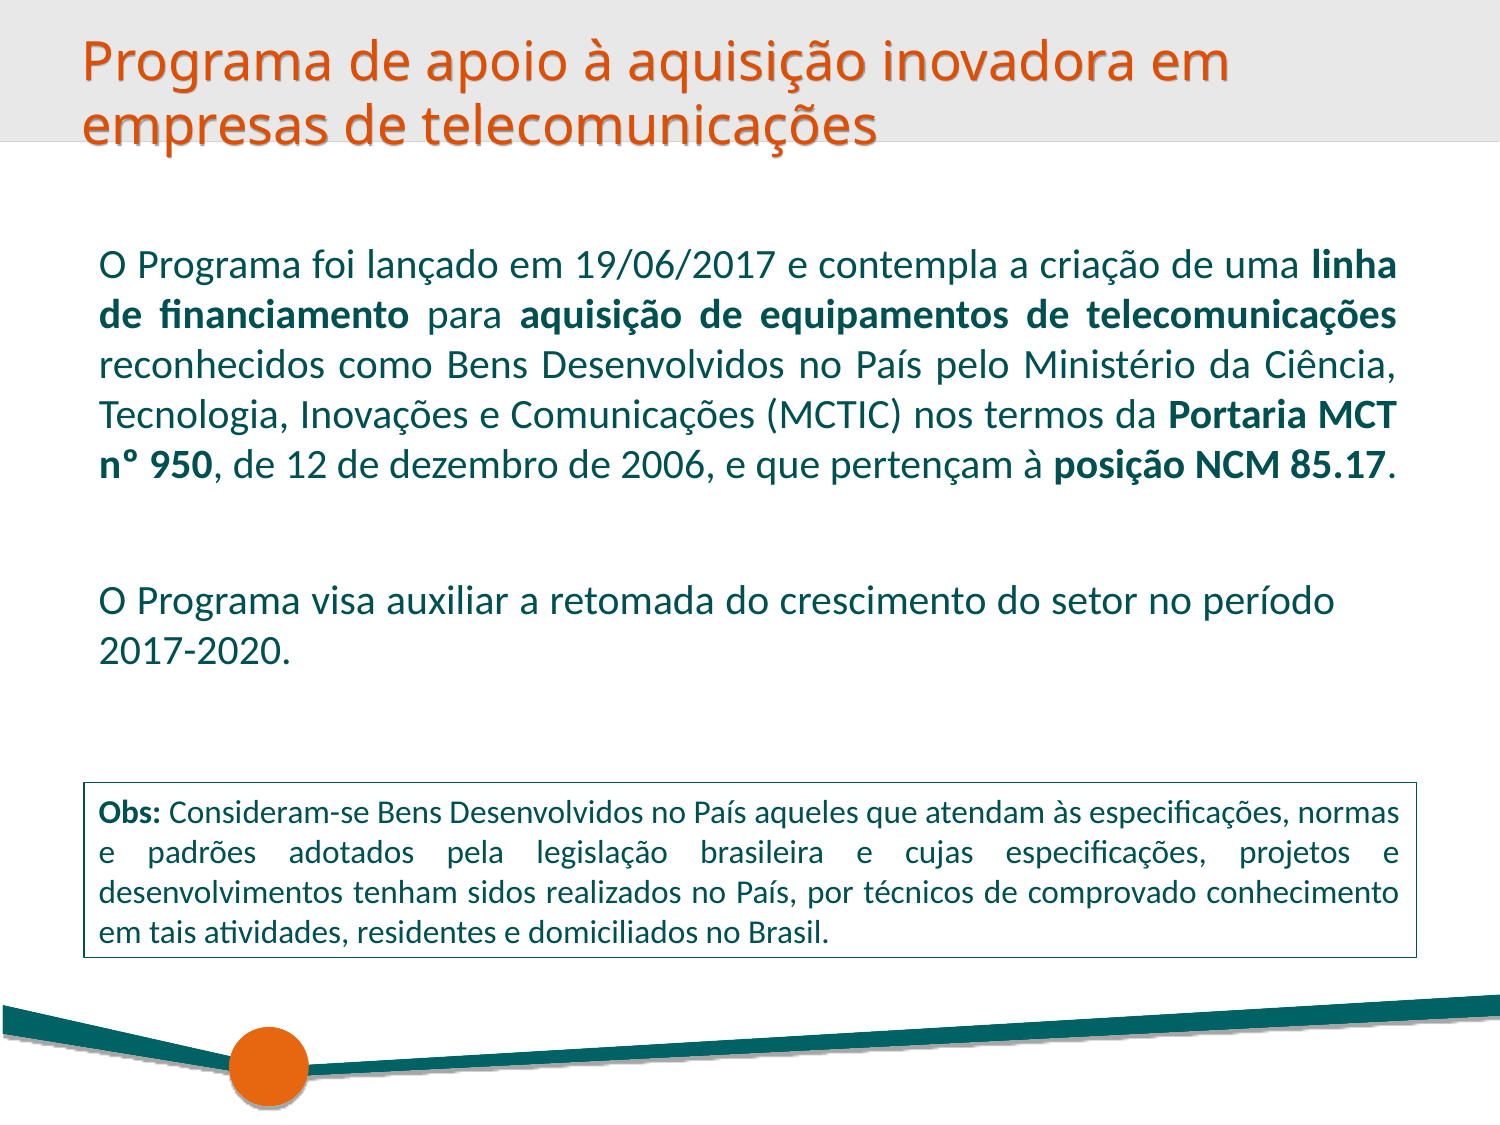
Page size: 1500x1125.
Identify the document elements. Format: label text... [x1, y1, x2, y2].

title Programa de apoio à aquisição inovadora em empresas de telecomunicações [66, 18, 1417, 141]
text_box O Programa visa auxiliar a retomada do crescimento do setor no período 2017-2020. [84, 565, 1416, 680]
text_box Obs: Consideram-se Bens Desenvolvidos no País aqueles que atendam às especificações, normas e padrões adotados pela legislação brasileira e cujas especificações, projetos e desenvolvimentos tenham sidos realizados no País, por técnicos de comprovado conhecimento em tais atividades, residentes e domiciliados no Brasil. [84, 782, 1416, 957]
text_box O Programa foi lançado em 19/06/2017 e contempla a criação de uma linha de financiamento para aquisição de equipamentos de telecomunicações reconhecidos como Bens Desenvolvidos no País pelo Ministério da Ciência, Tecnologia, Inovações e Comunicações (MCTIC) nos termos da Portaria MCT nº 950, de 12 de dezembro de 2006, e que pertençam à posição NCM 85.17. [83, 228, 1417, 548]
